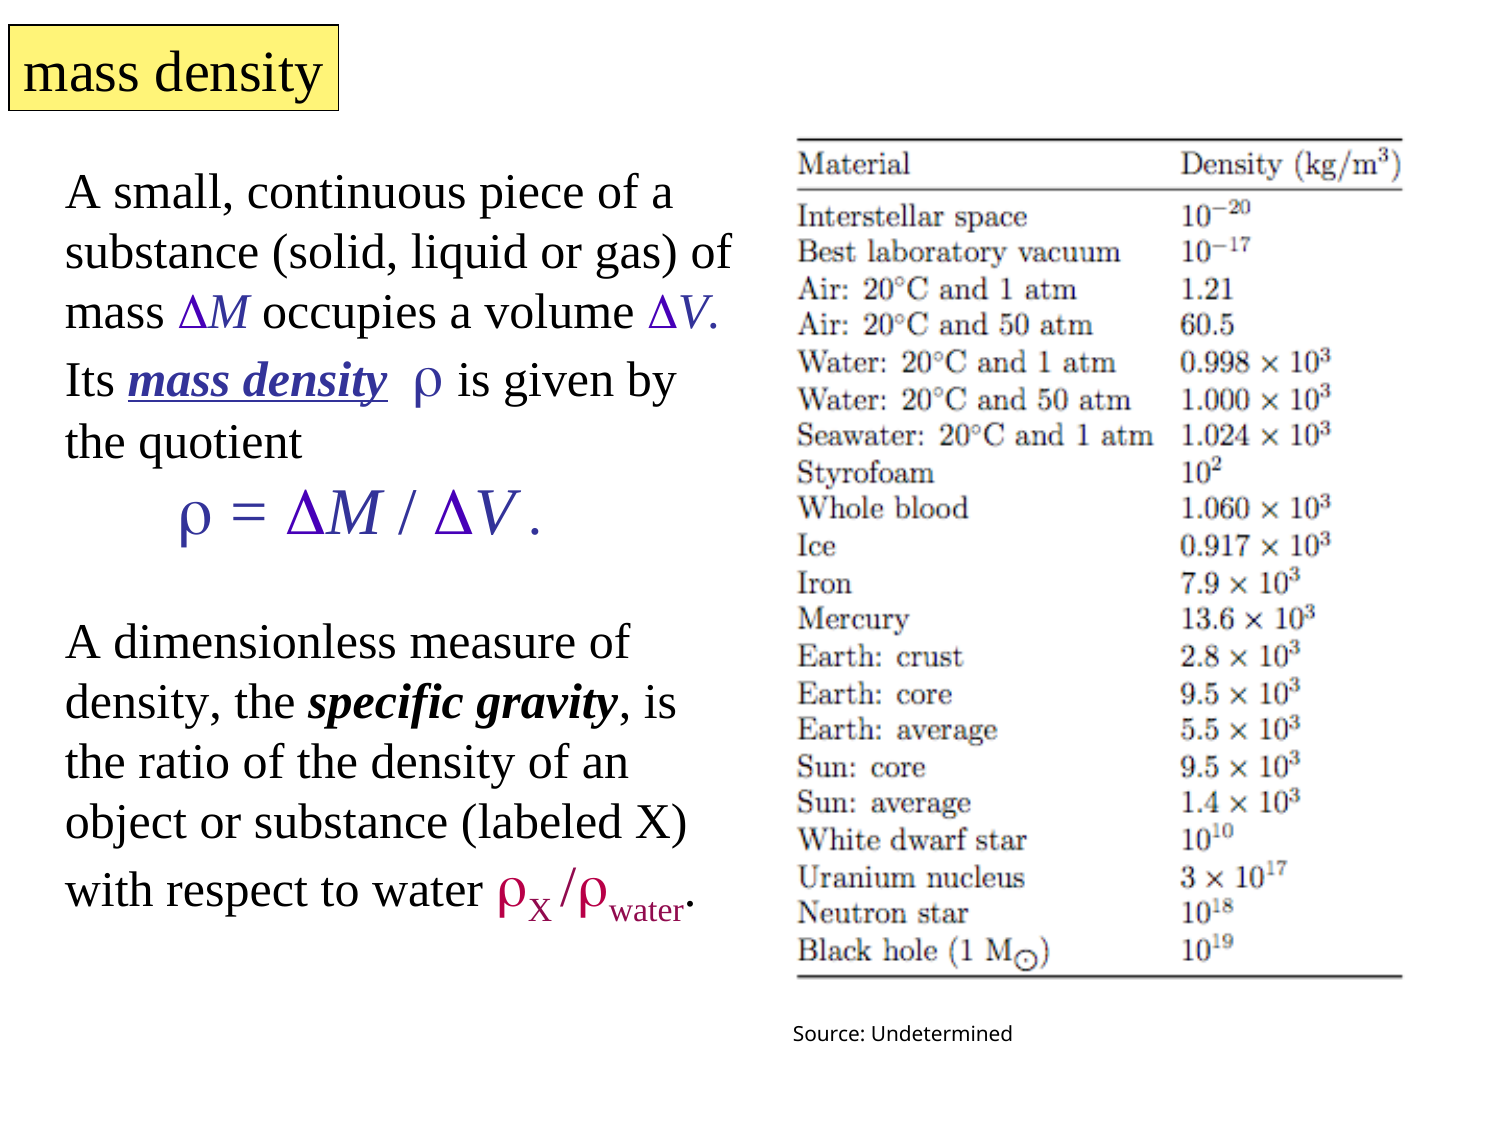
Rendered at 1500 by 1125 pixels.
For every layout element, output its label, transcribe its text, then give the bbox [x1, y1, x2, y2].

text_box mass density [9, 24, 339, 111]
picture [762, 112, 1432, 1009]
text_box Source: Undetermined [778, 1012, 1029, 1053]
text_box A small, continuous piece of a substance (solid, liquid or gas) of mass ΔM occupies a volume ΔV. Its mass density ρ is given by the quotient ρ = ΔM / ΔV . A dimensionless measure of density, the specific gravity, is the ratio of the density of an object or substance (labeled X) with respect to water ρX /ρwater. [49, 150, 751, 936]
